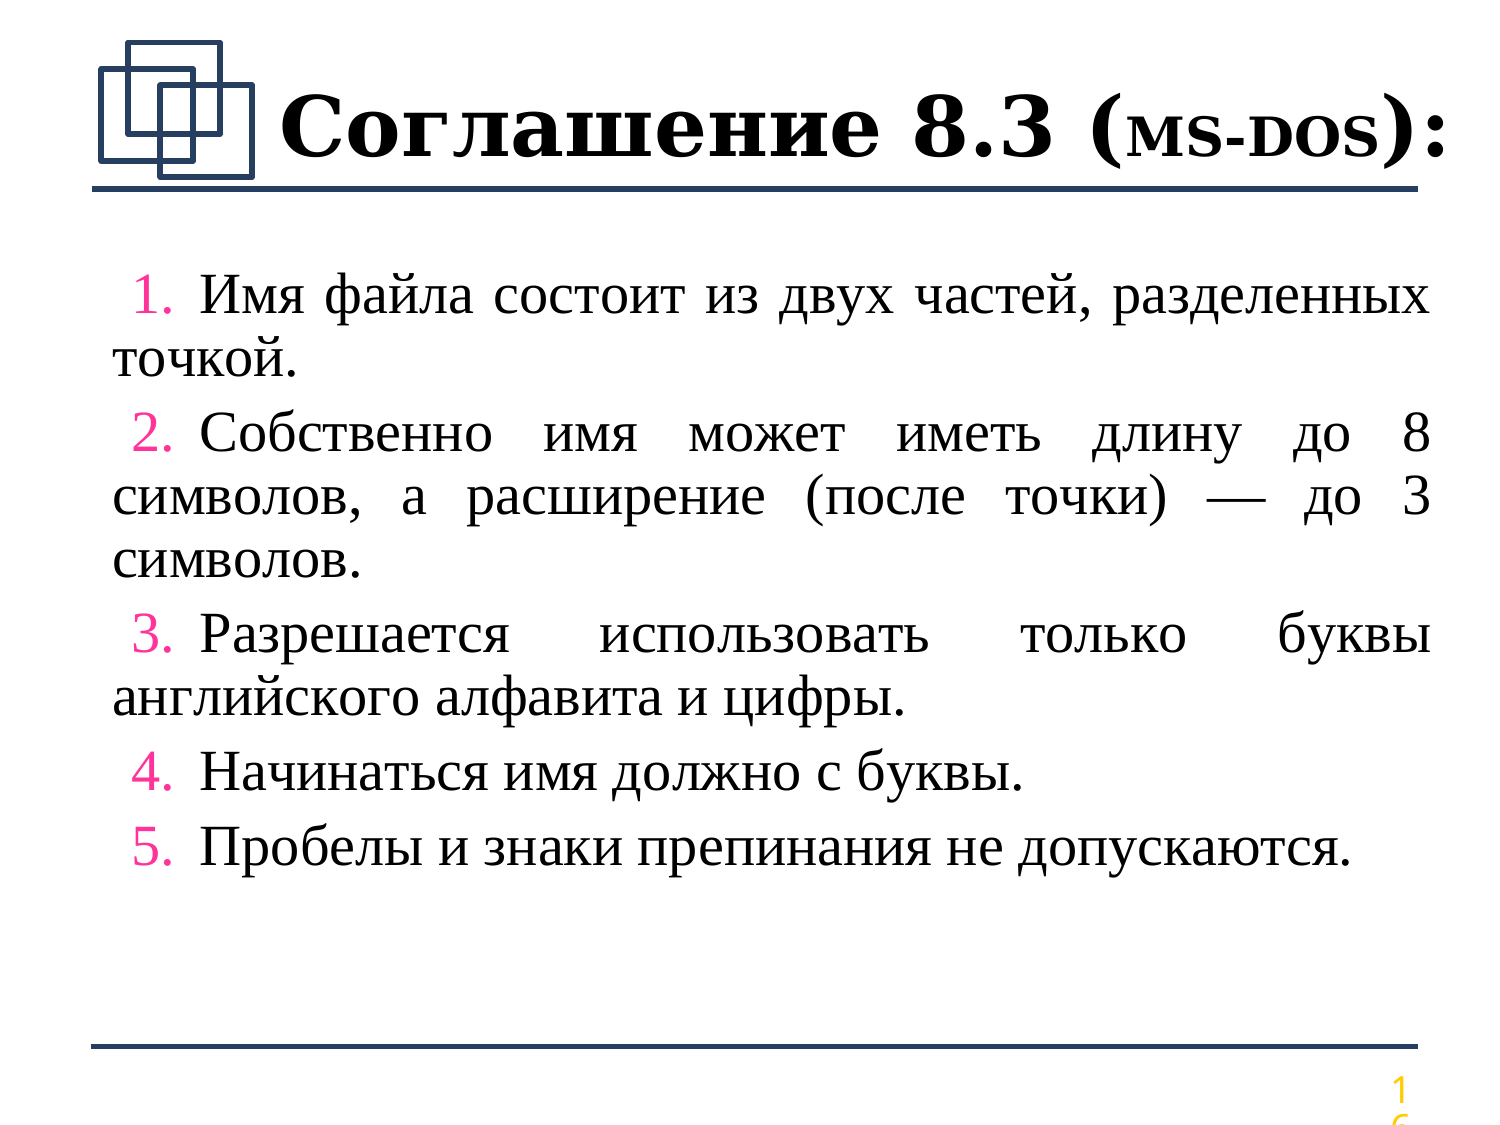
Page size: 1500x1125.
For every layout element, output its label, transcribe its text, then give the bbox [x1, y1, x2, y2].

title Соглашение 8.3 (MS-DOS): [212, 49, 1488, 197]
list Имя файла состоит из двух частей, разделенных точкой. Собственно имя может иметь длину до 8 символов, а расширение (после точки) — до 3 символов. Разрешается использовать только буквы английского алфавита и цифры. Начинаться имя должно с буквы. Пробелы и знаки препинания не допускаются. [29, 255, 1447, 1047]
